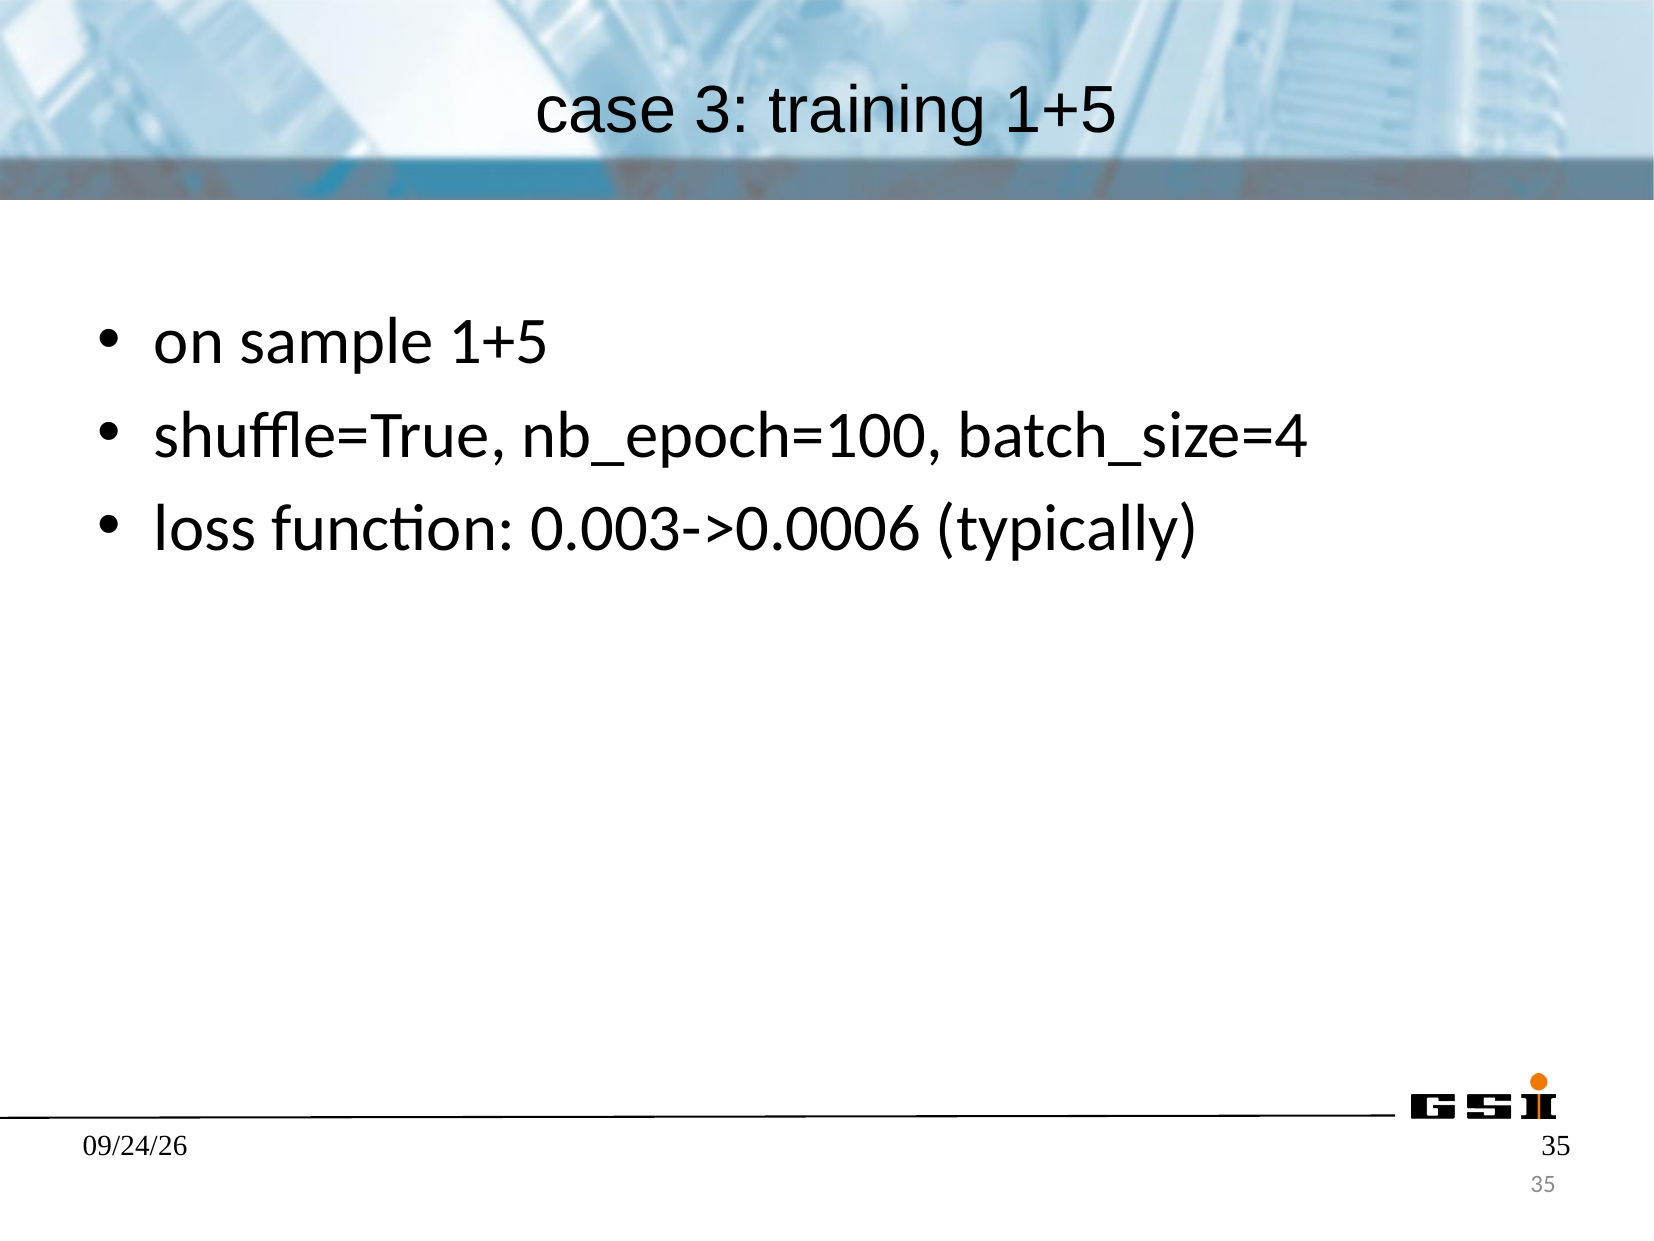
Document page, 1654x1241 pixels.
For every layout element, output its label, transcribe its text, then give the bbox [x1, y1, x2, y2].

list on sample 1+5 shuffle=True, nb_epoch=100, batch_size=4 loss function: 0.003->0.0006 (typically) [82, 289, 1571, 1108]
slide_number <Foliennummer> [1185, 1149, 1571, 1216]
picture [0, 0, 1654, 200]
title case 3: training 1+5 [82, 2, 1571, 210]
picture [1411, 1108, 1556, 1119]
